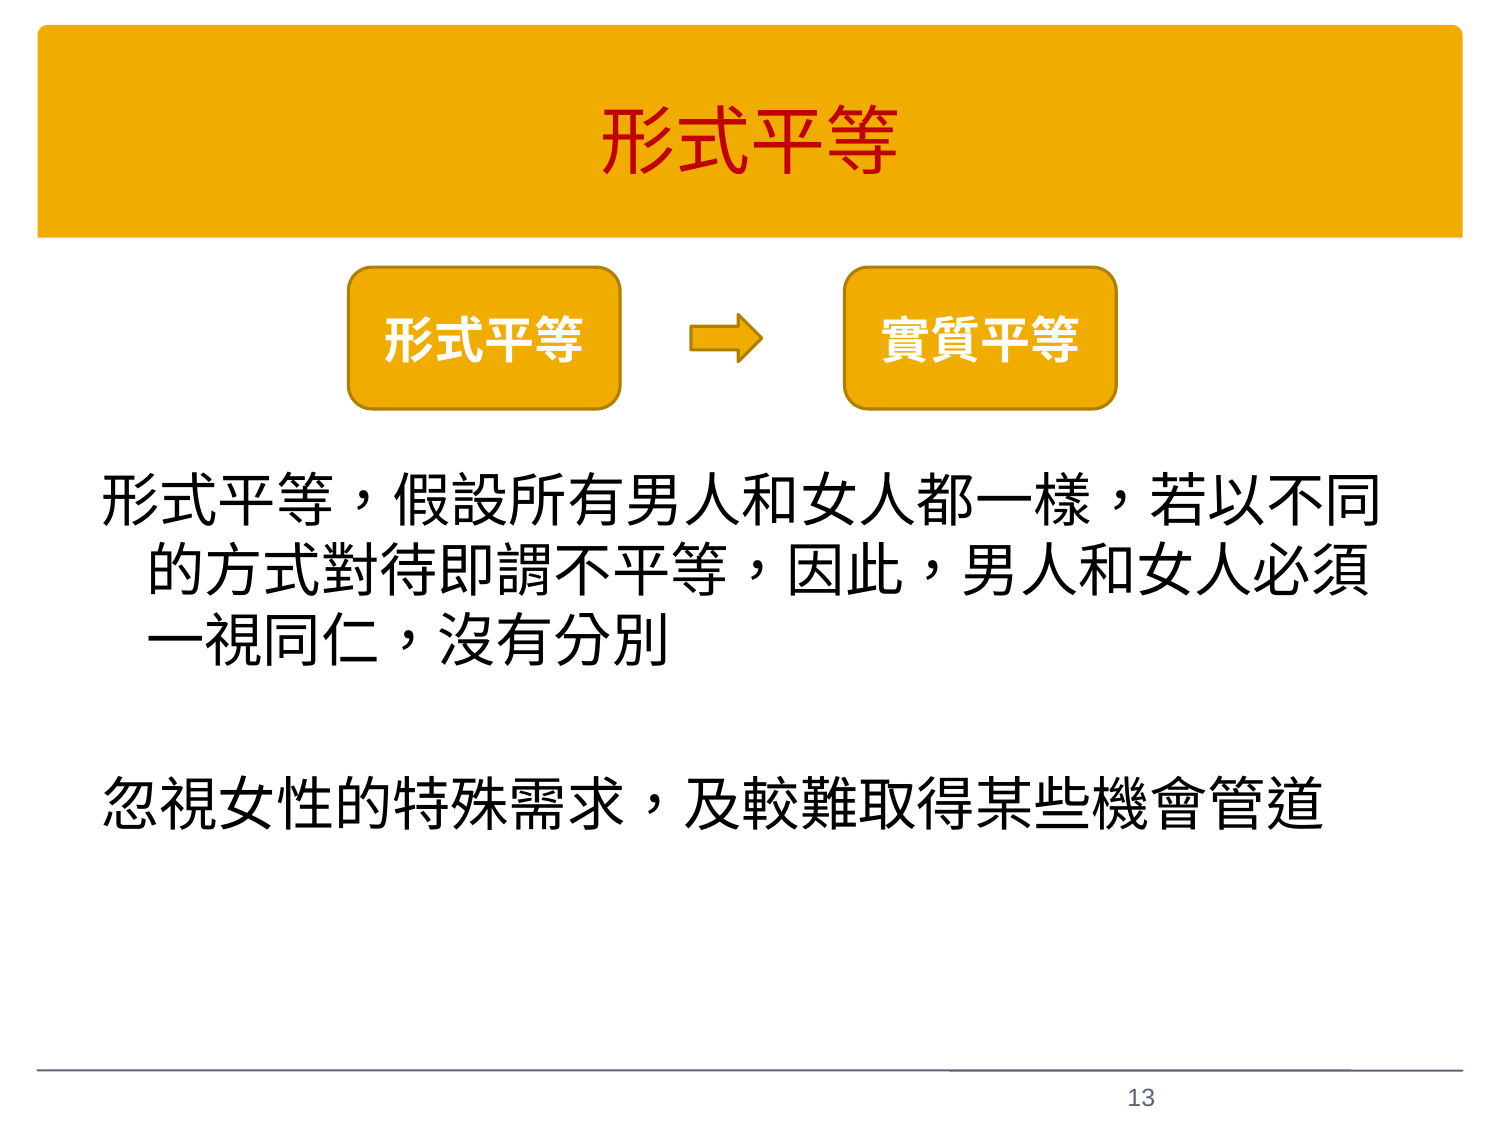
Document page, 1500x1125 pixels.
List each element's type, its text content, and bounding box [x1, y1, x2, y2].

text_box 形式平等 [348, 267, 621, 409]
text_box [690, 314, 762, 362]
list 形式平等，假設所有男人和女人都一樣，若以不同的方式對待即謂不平等，因此，男人和女人必須一視同仁，沒有分別 忽視女性的特殊需求，及較難取得某些機會管道 [41, 456, 1442, 988]
text_box 13 [1112, 1069, 1463, 1123]
text_box 實質平等 [844, 267, 1117, 409]
title 形式平等 [50, 45, 1451, 233]
